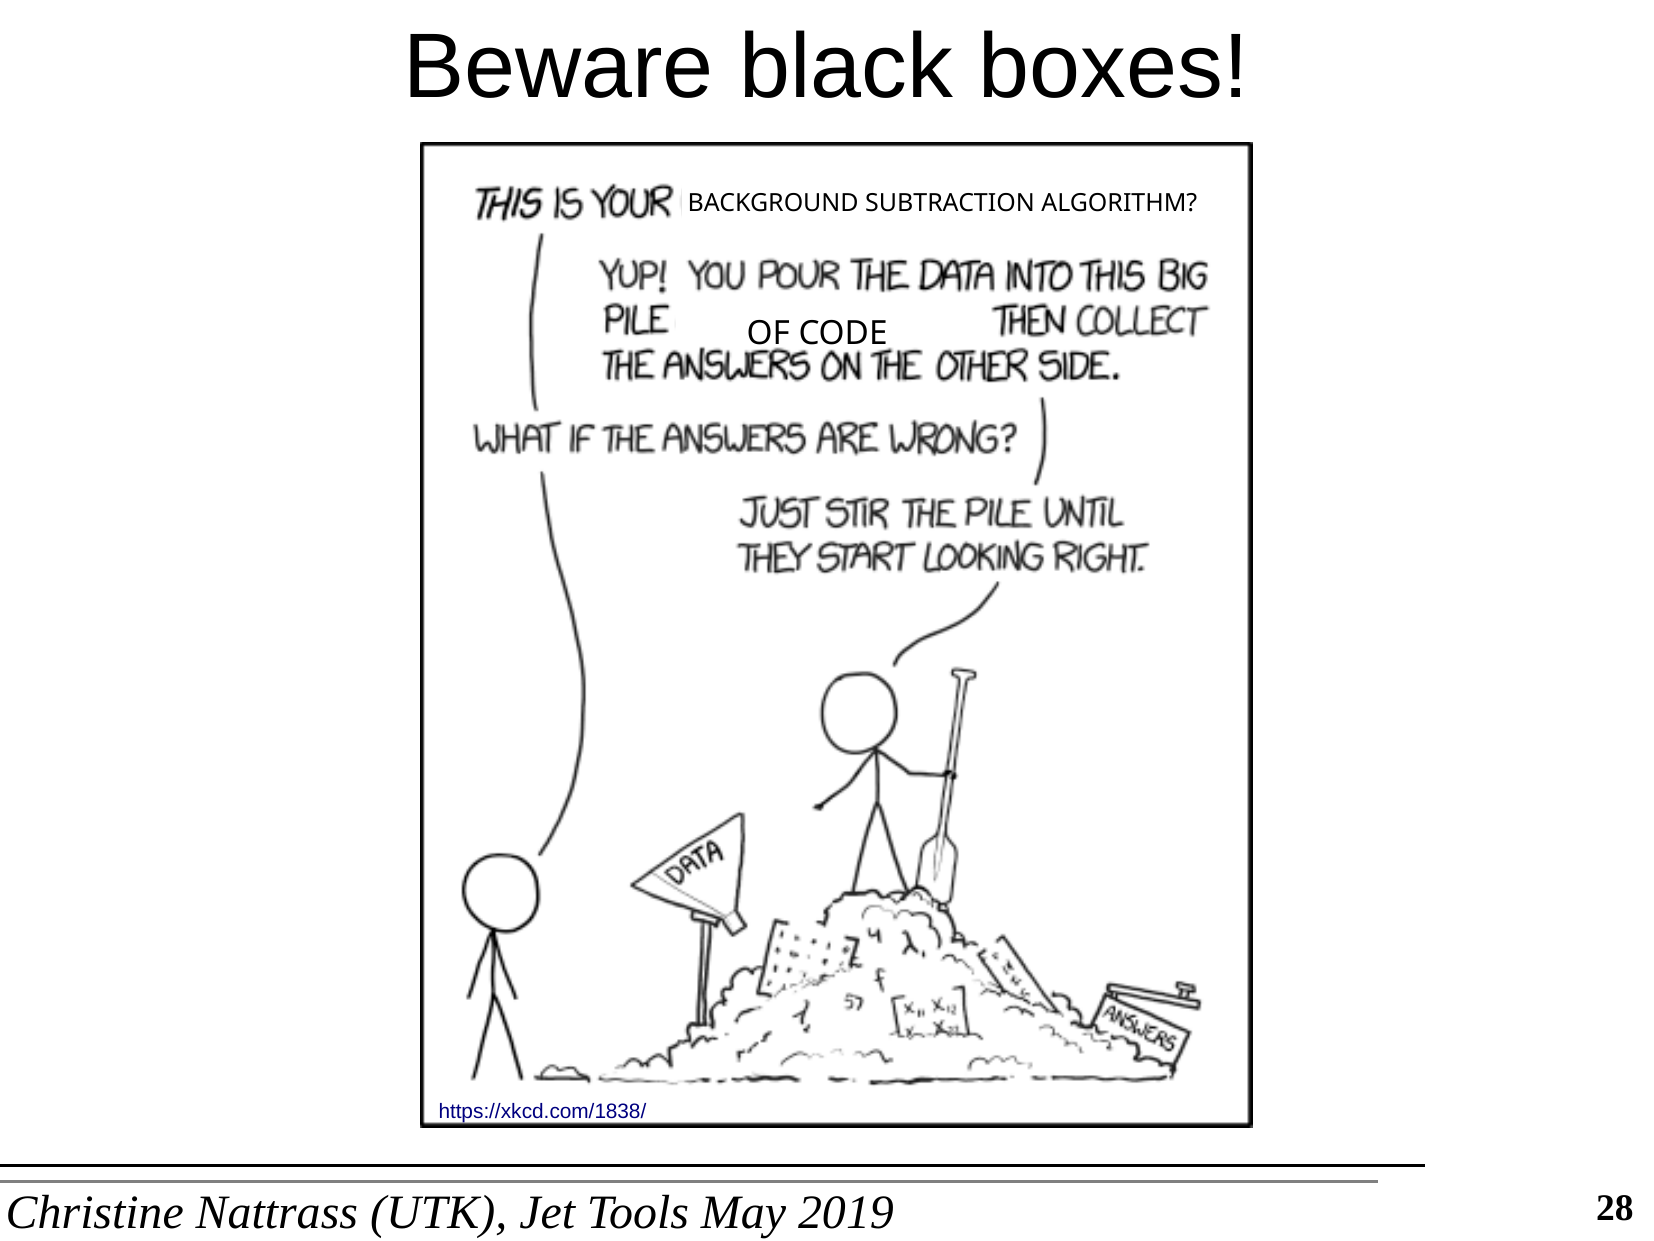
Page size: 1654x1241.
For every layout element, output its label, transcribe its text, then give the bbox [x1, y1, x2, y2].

text_box [675, 298, 984, 347]
title Beware black boxes! [82, 13, 1571, 118]
text_box BACKGROUND SUBTRACTION ALGORITHM? [672, 177, 1244, 254]
text_box OF CODE [731, 301, 1009, 378]
picture [420, 142, 1253, 1128]
text_box https://xkcd.com/1838/ [423, 1092, 662, 1131]
